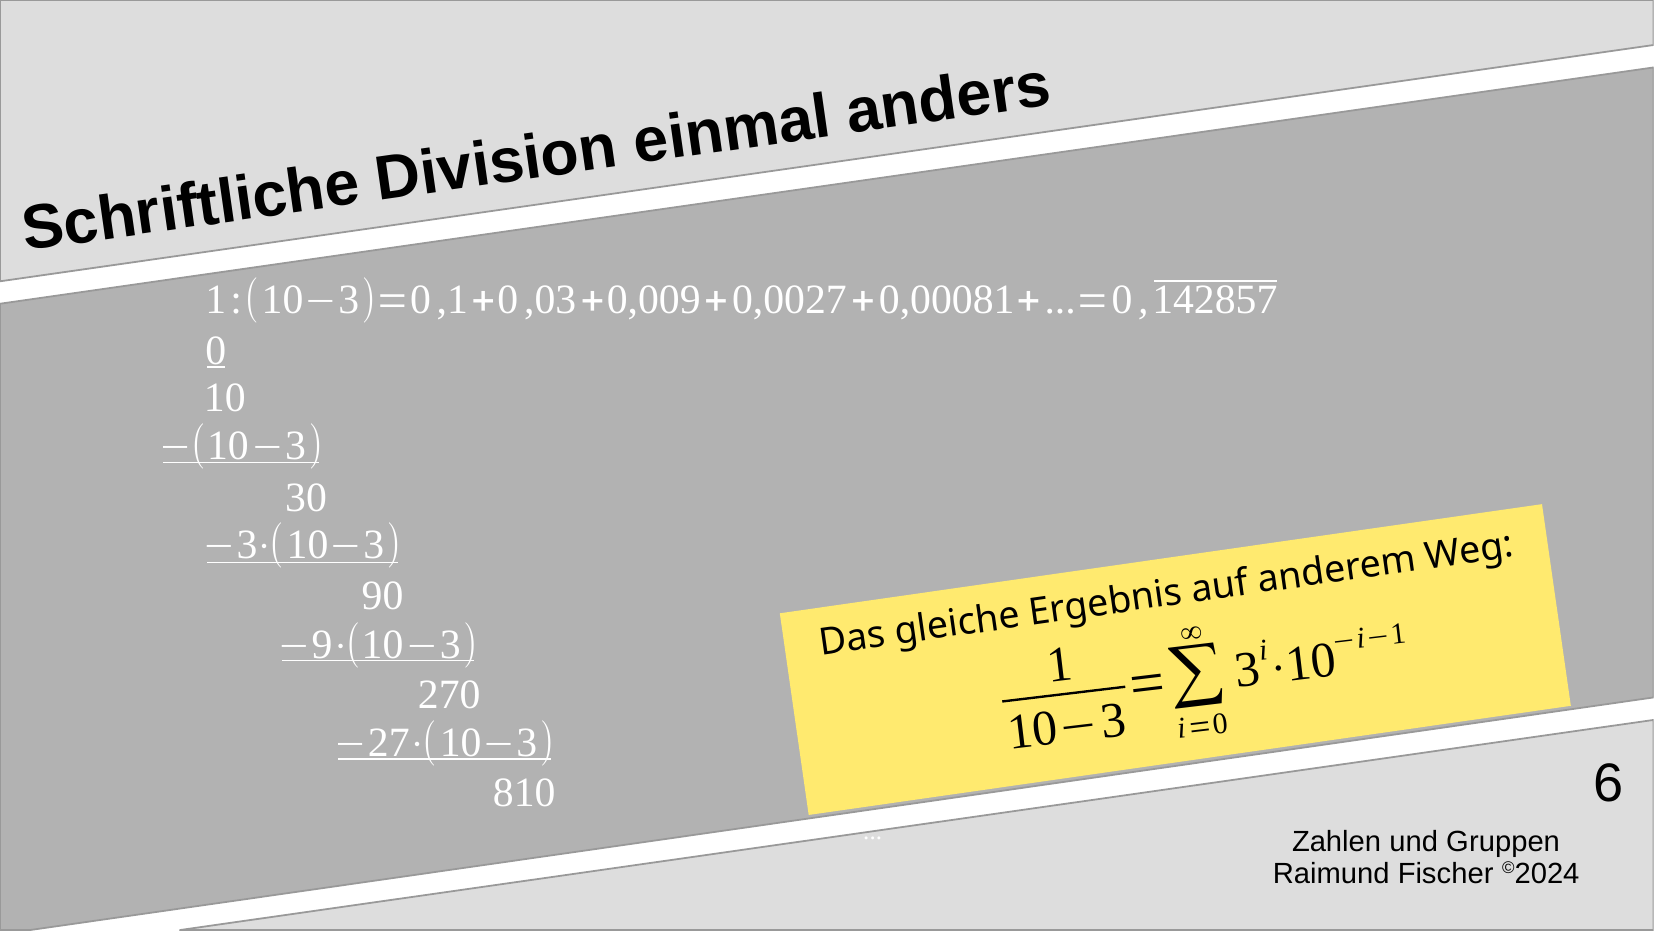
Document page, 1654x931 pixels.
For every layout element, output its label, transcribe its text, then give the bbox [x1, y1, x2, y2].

text_box Das gleiche Ergebnis auf anderem Weg: [1280, 504, 1571, 748]
title Schriftliche Division einmal anders [11, 0, 1496, 307]
chart [94, 275, 1416, 846]
